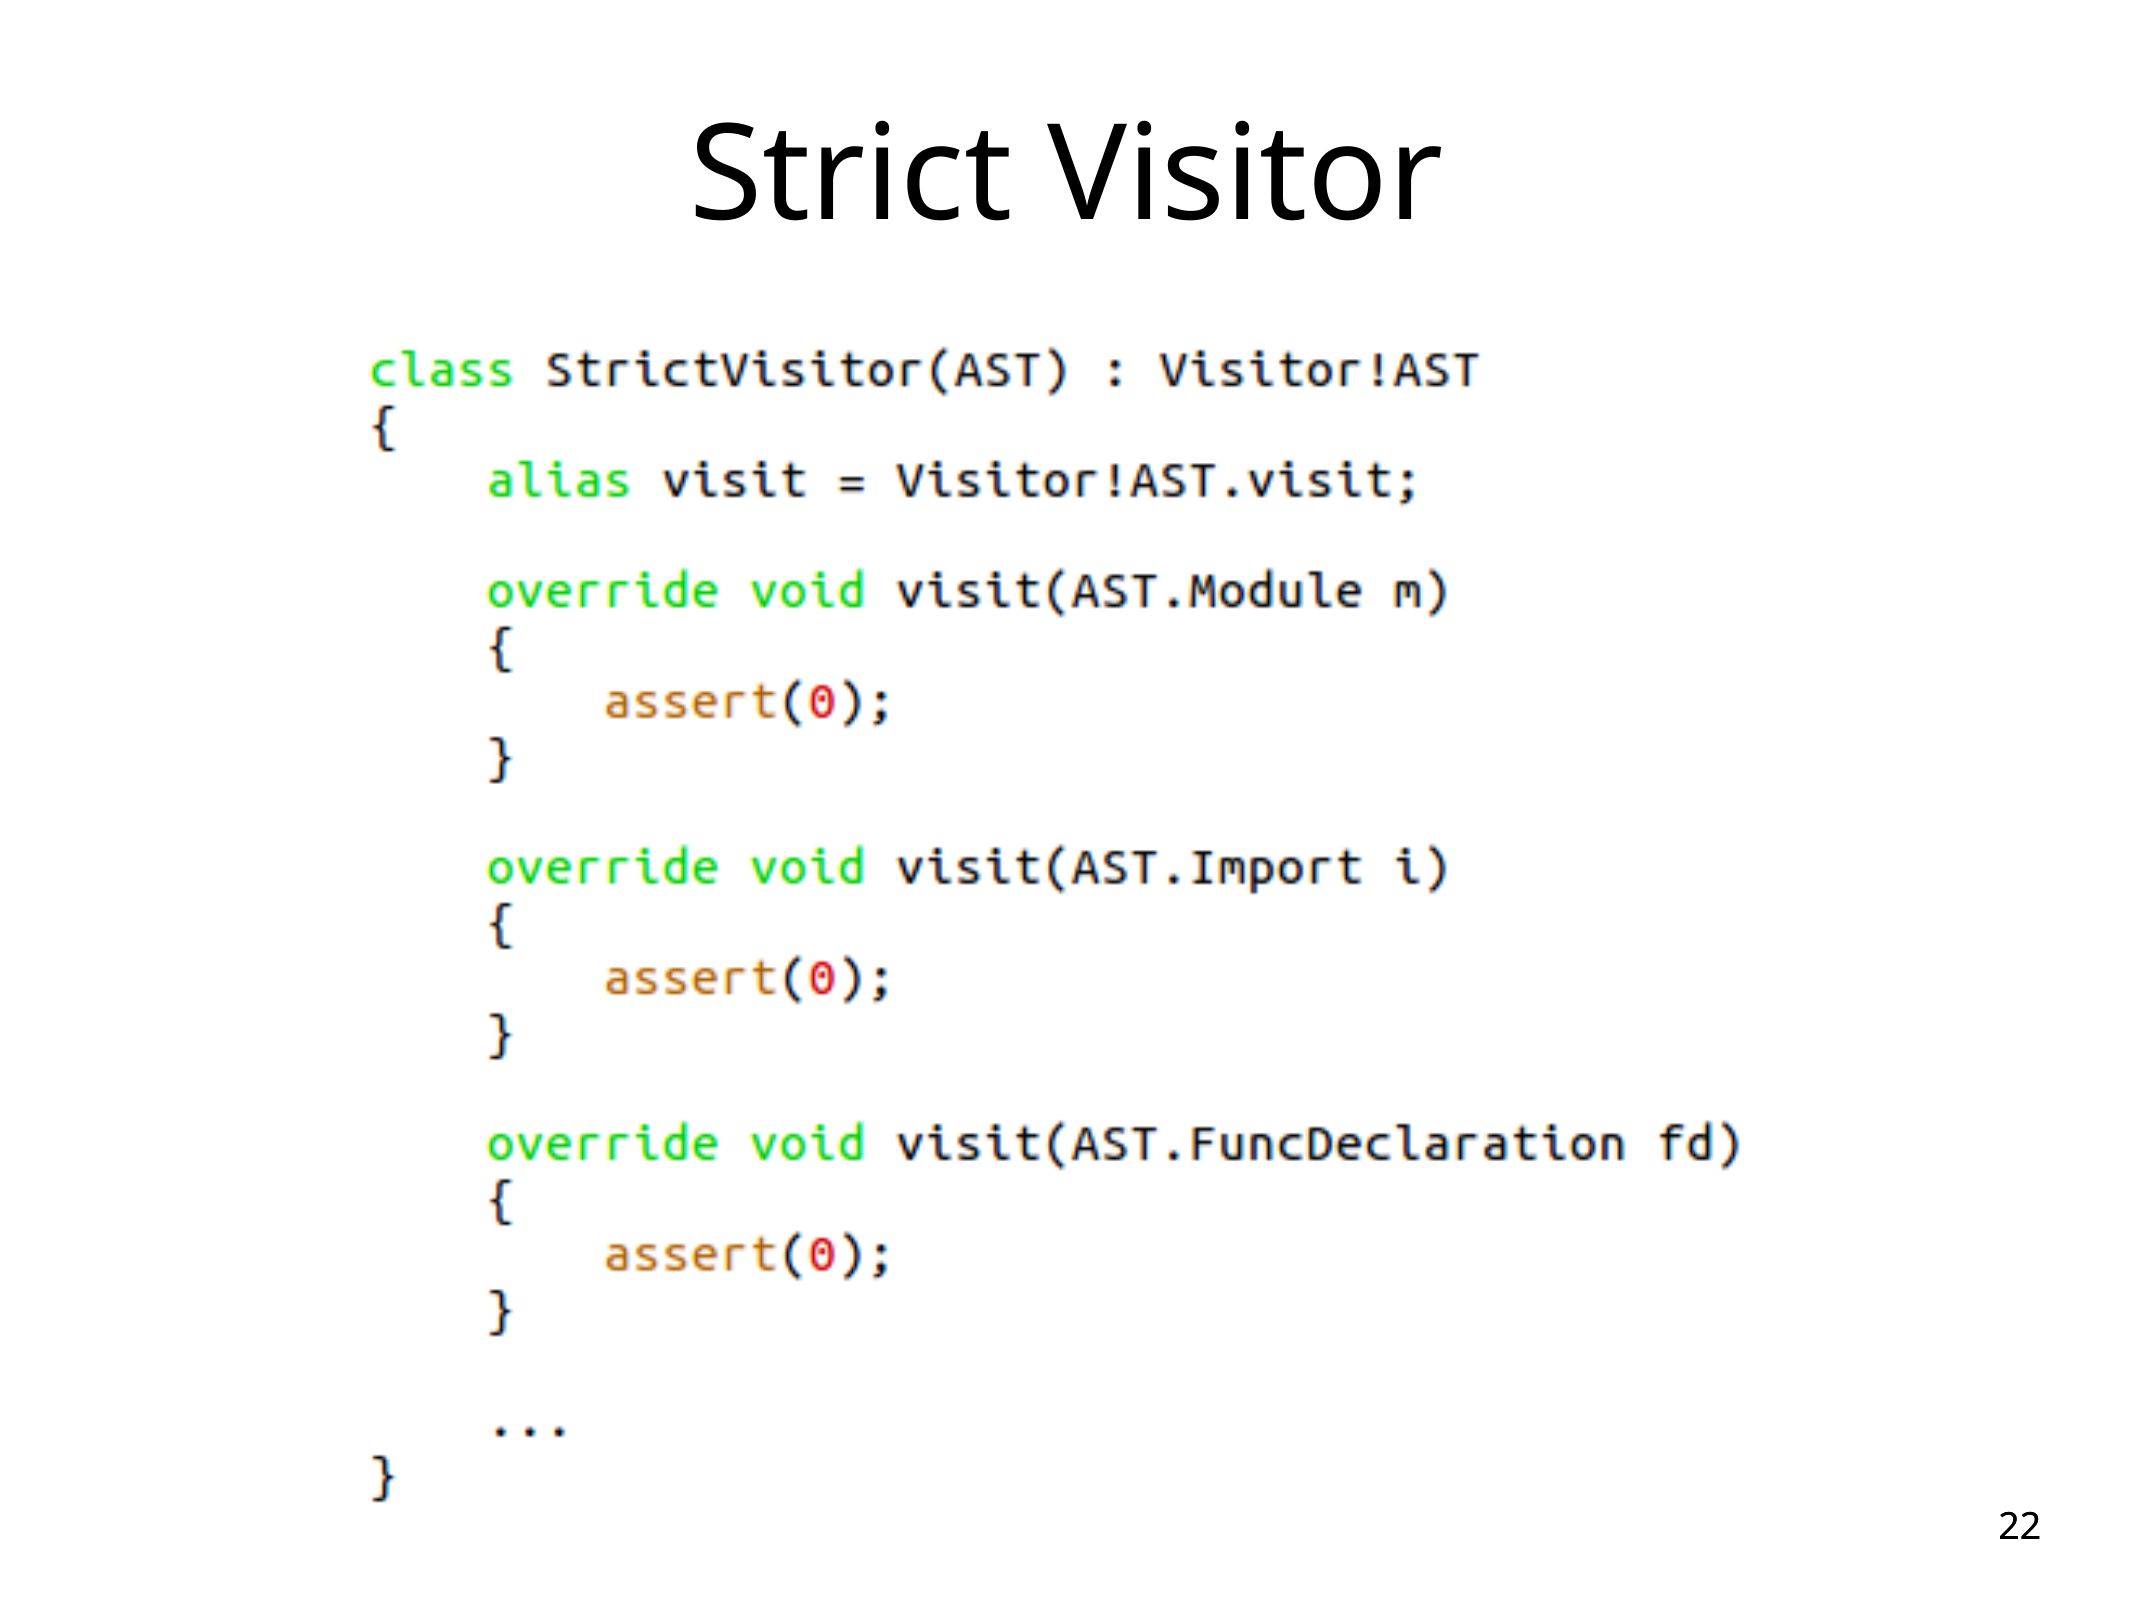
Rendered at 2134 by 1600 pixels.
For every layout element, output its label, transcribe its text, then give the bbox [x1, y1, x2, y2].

text_box <number> [1985, 1493, 2055, 1557]
title Strict Visitor [156, 72, 1978, 261]
picture [361, 332, 1772, 1509]
